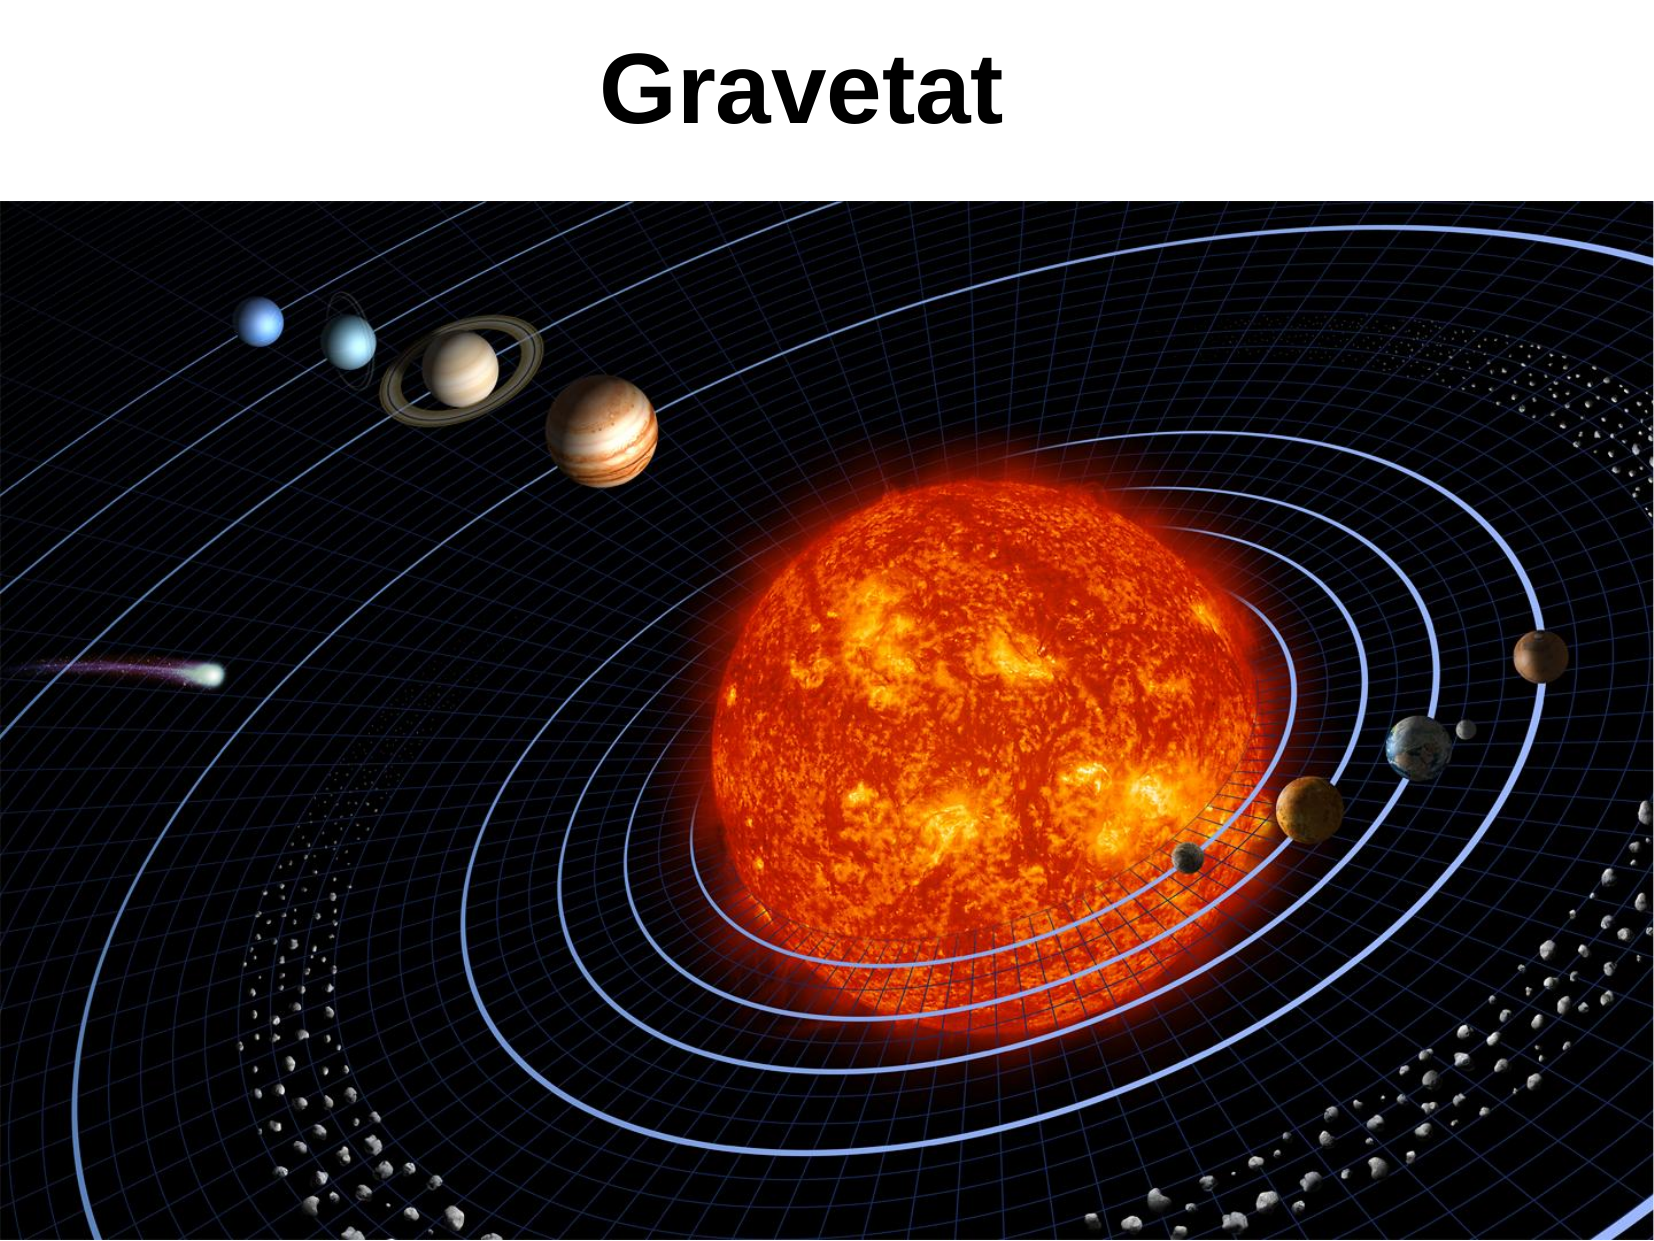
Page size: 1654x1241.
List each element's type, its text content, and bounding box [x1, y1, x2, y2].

picture [0, 201, 1654, 1240]
text_box Gravetat [584, 25, 1102, 153]
